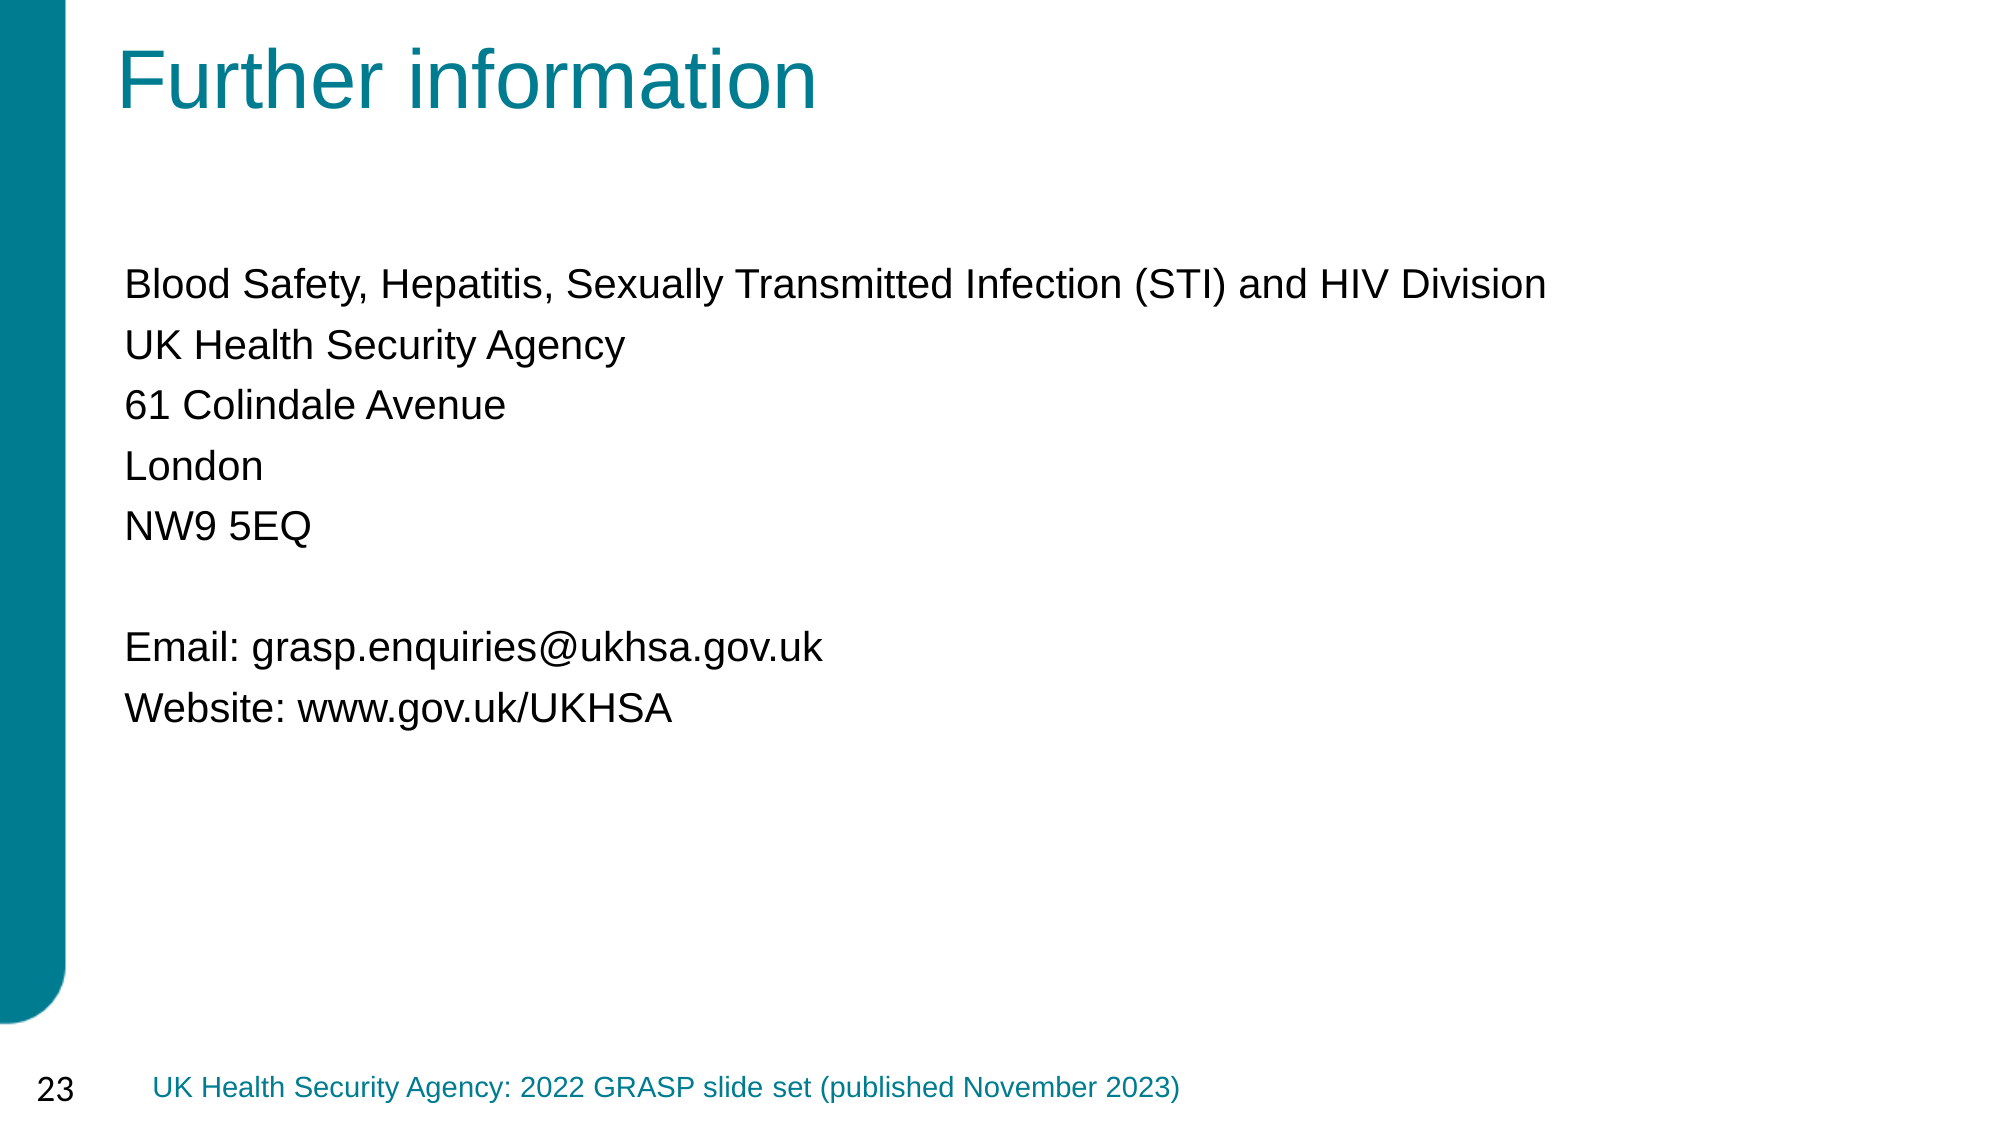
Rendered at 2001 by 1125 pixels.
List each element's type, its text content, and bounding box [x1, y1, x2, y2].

list Blood Safety, Hepatitis, Sexually Transmitted Infection (STI) and HIV Division UK Health Security Agency 61 Colindale Avenue London NW9 5EQ Email: grasp.enquiries@ukhsa.gov.uk Website: www.gov.uk/UKHSA [101, 249, 1926, 1002]
title Further information [101, 29, 1926, 189]
text_box [21, 1056, 120, 1117]
text_box UK Health Security Agency: 2022 GRASP slide set (published November 2023) [137, 1056, 1780, 1116]
